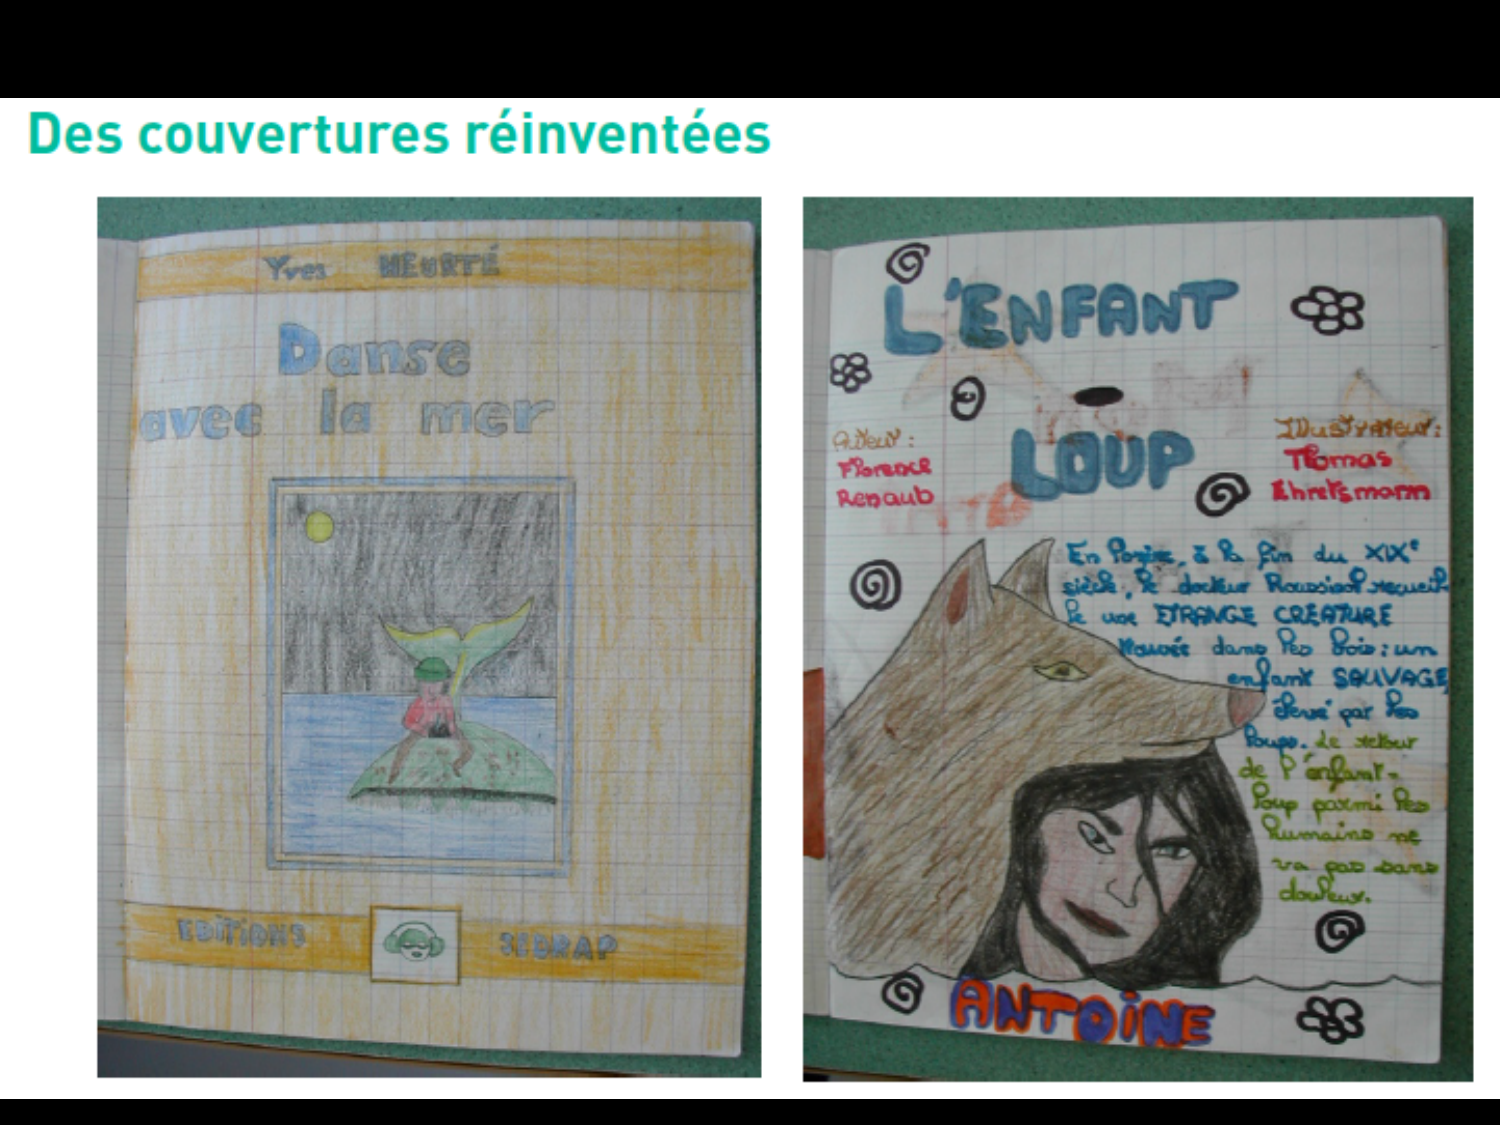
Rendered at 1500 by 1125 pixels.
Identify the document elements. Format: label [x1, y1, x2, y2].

picture [0, 98, 1500, 1099]
